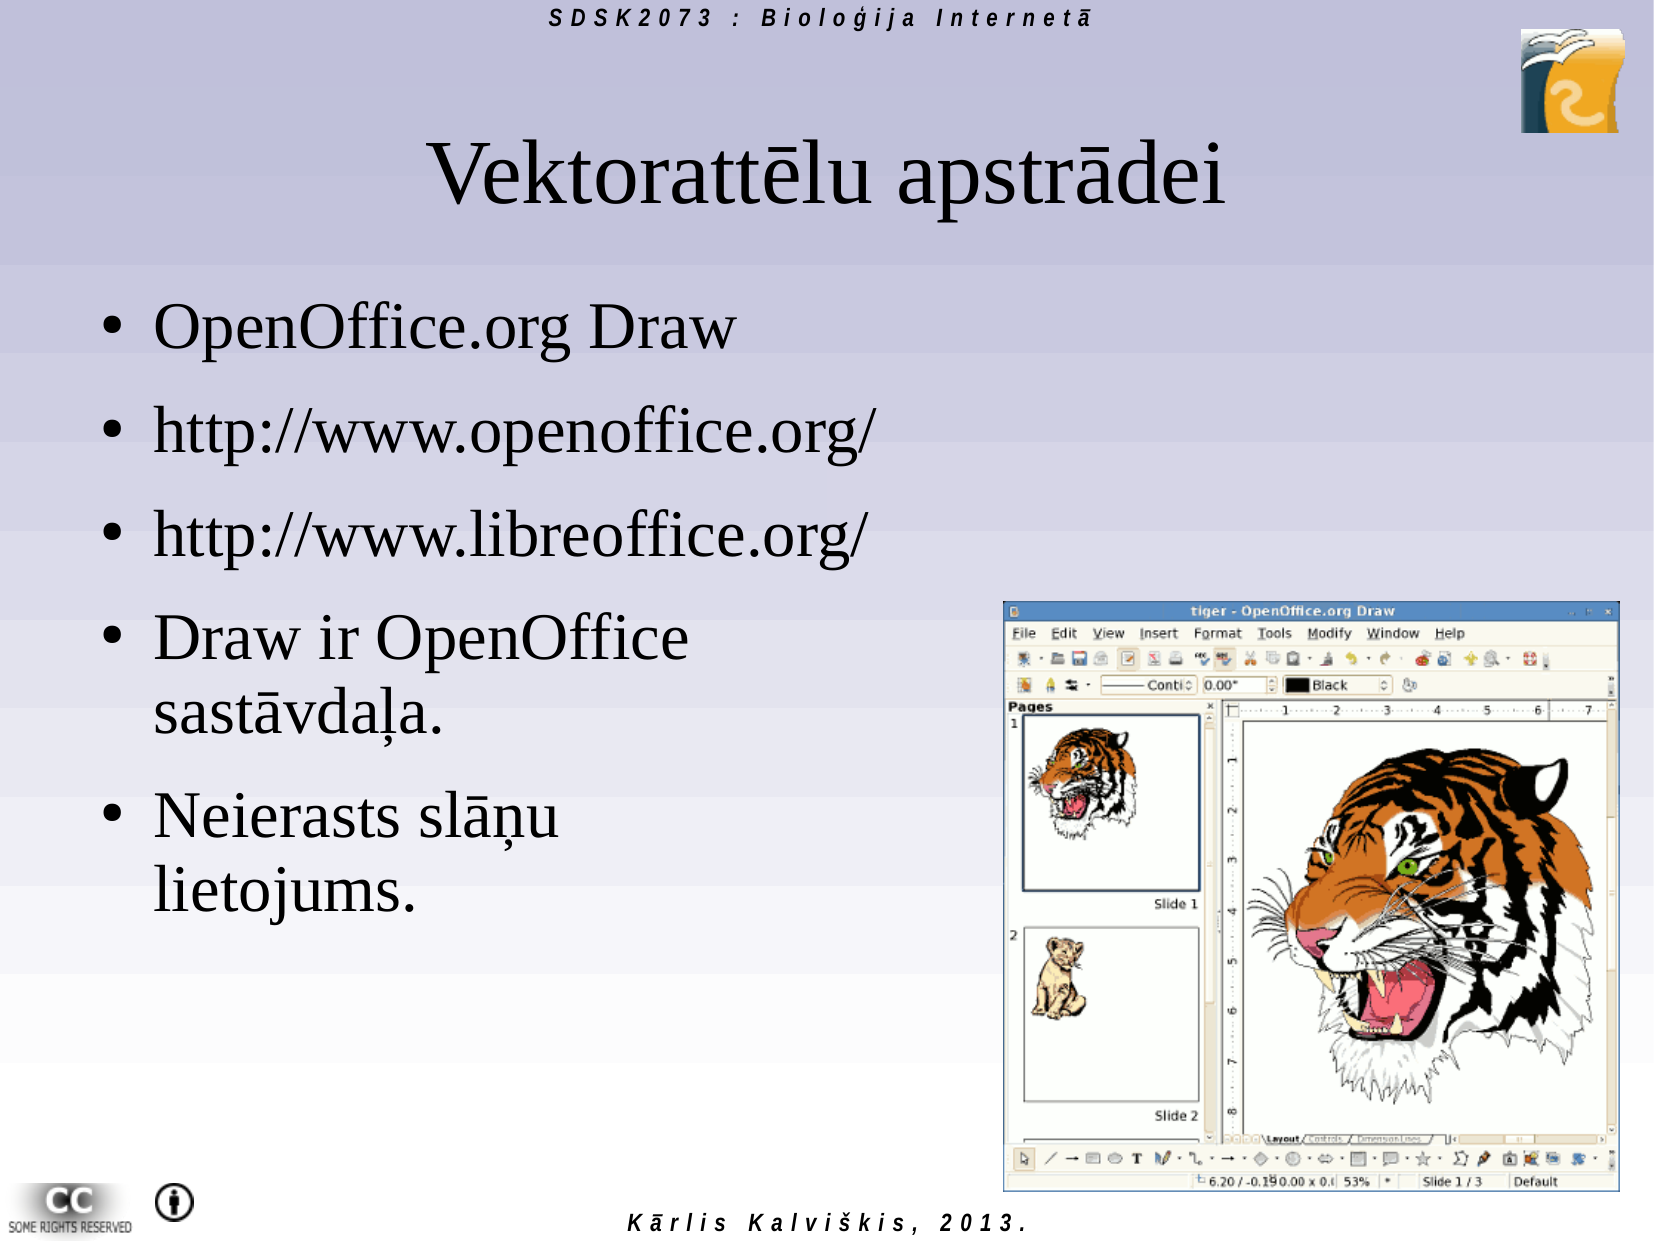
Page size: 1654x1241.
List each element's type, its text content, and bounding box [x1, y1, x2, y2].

picture [0, 0, 1654, 1241]
title Vektorattēlu apstrādei [29, 49, 1625, 296]
list OpenOffice.org Draw http://www.openoffice.org/ http://www.libreoffice.org/ Draw ir OpenOffice sastāvdaļa. Neierasts slāņu lietojums. [82, 289, 1571, 1113]
